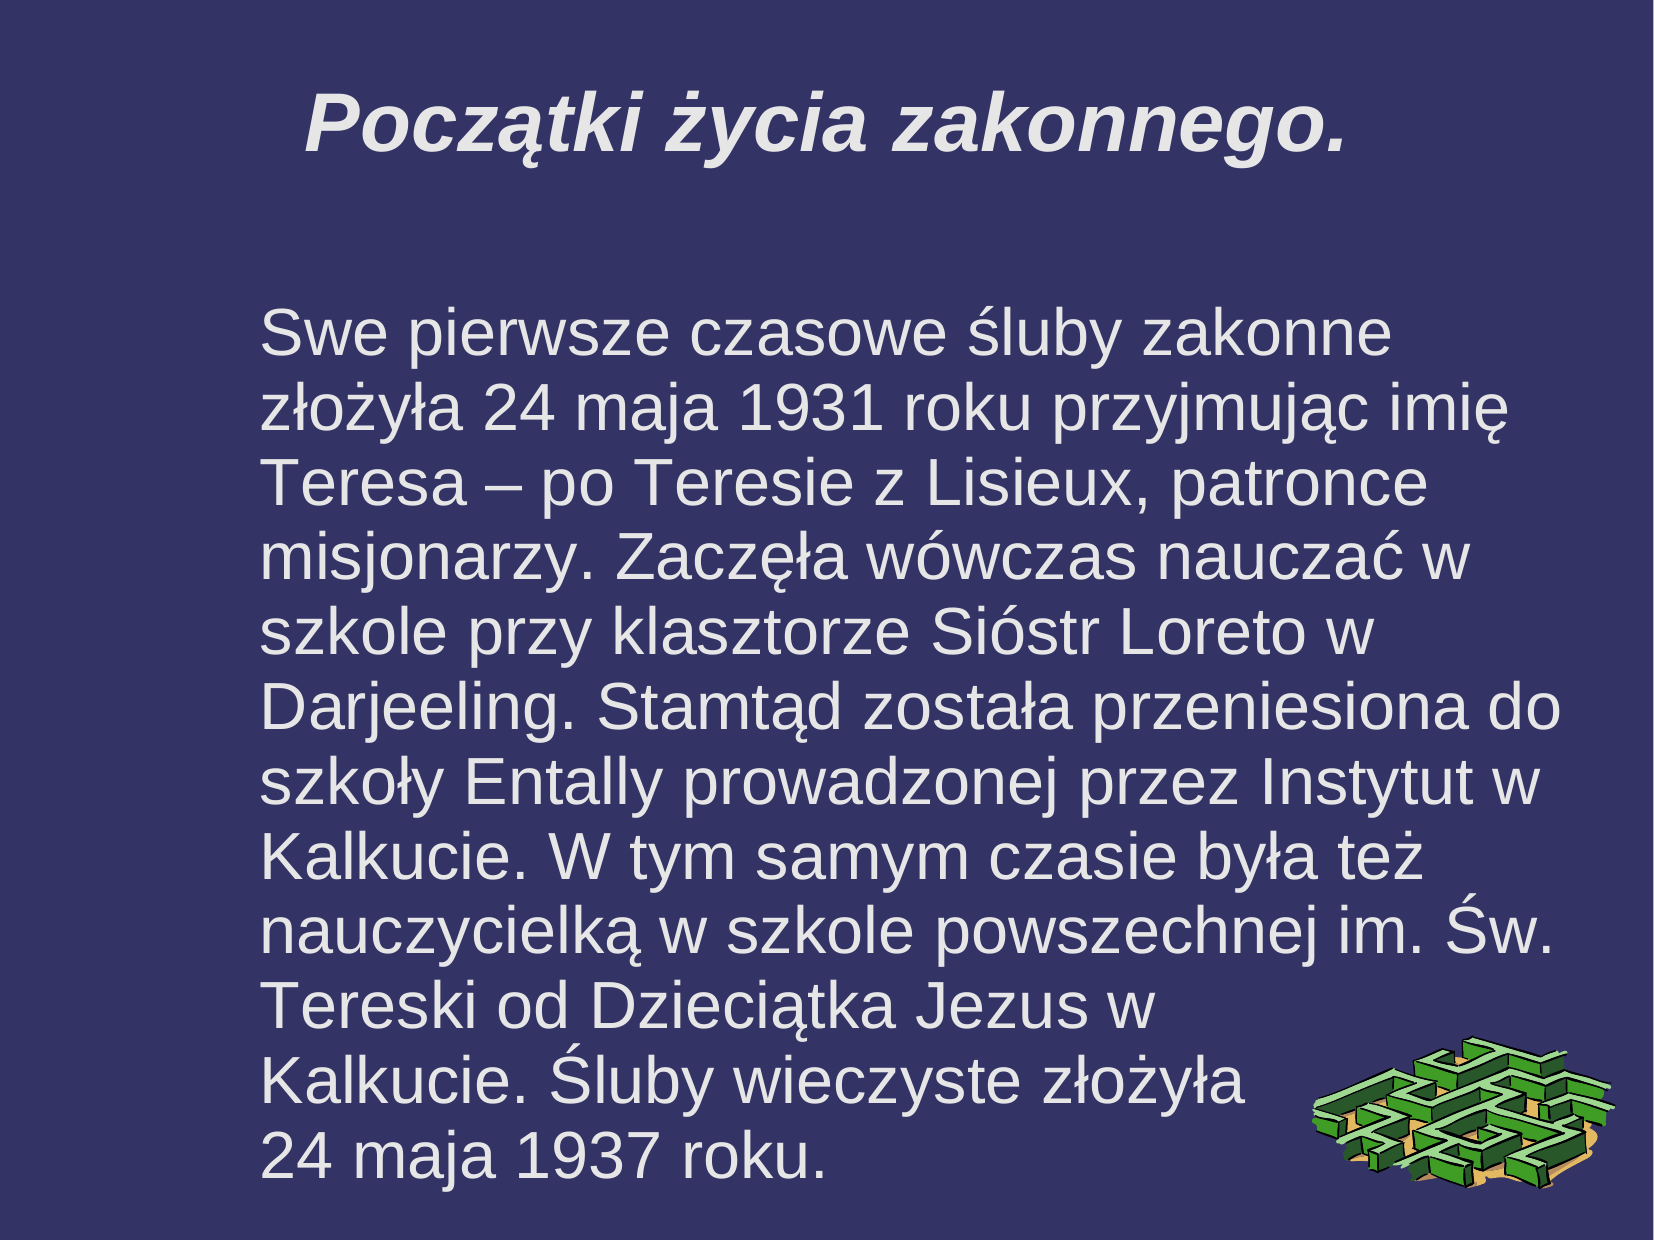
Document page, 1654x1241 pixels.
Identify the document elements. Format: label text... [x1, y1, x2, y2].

title Początki życia zakonnego. [121, 19, 1534, 227]
list Swe pierwsze czasowe śluby zakonne złożyła 24 maja 1931 roku przyjmując imię Teresa – po Teresie z Lisieux, patronce misjonarzy. Zaczęła wówczas nauczać w szkole przy klasztorze Sióstr Loreto w Darjeeling. Stamtąd została przeniesiona do szkoły Entally prowadzonej przez Instytut w Kalkucie. W tym samym czasie była też nauczycielką w szkole powszechnej im. Św. Tereski od Dzieciątka Jezus w Kalkucie. Śluby wieczyste złożyła 24 maja 1937 roku. [177, 295, 1568, 1193]
